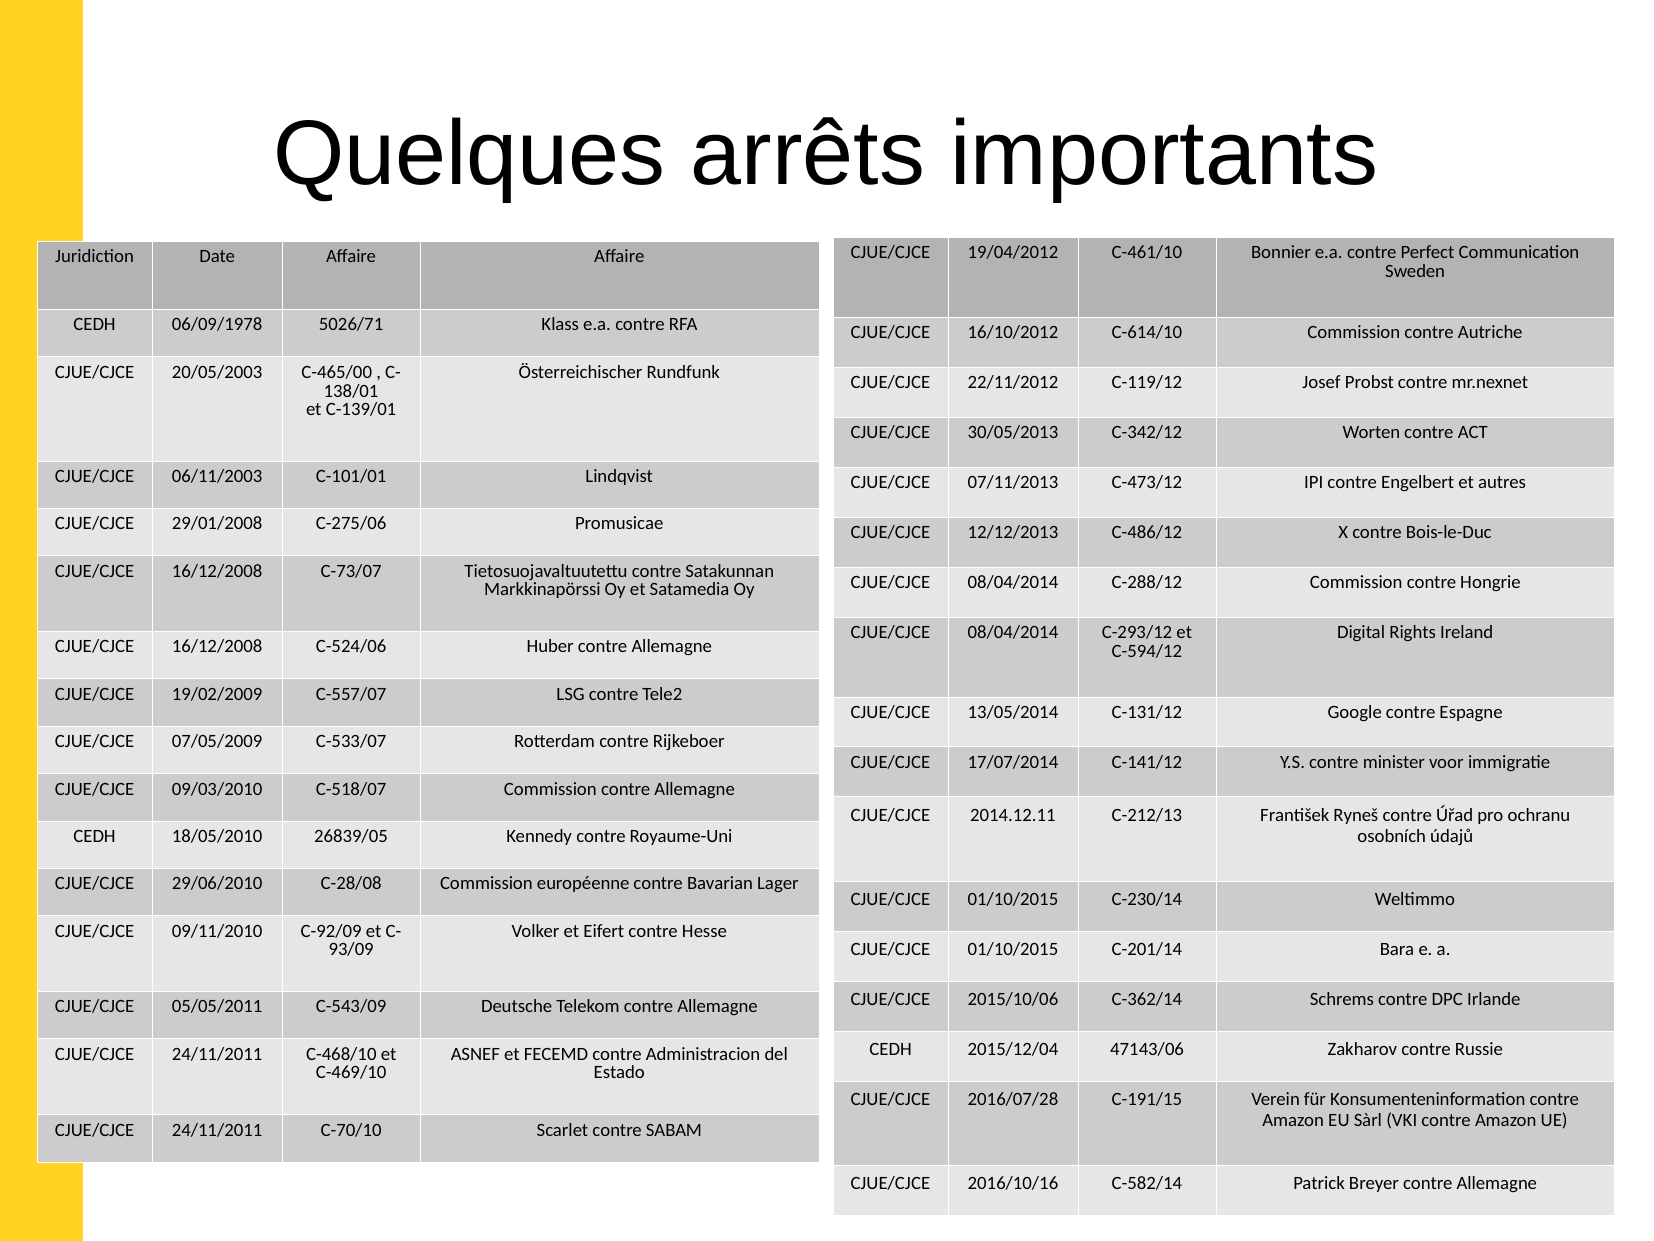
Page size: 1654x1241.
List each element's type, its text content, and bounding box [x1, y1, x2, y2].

table_cell C-465/00 , C-138/01 et C-139/01 [283, 357, 420, 461]
table_cell CJUE/CJCE [38, 509, 152, 555]
table_cell 22/11/2012 [949, 368, 1078, 417]
table_cell C-362/14 [1079, 982, 1216, 1031]
table_cell CJUE/CJCE [834, 882, 948, 931]
table_cell C-141/12 [1079, 747, 1216, 796]
table_cell LSG contre Tele2 [421, 679, 819, 726]
table_cell CJUE/CJCE [834, 468, 948, 517]
table_cell C-275/06 [283, 509, 420, 555]
table_cell 2016/10/16 [949, 1166, 1078, 1215]
table_header Juridiction [38, 242, 152, 309]
table_cell CJUE/CJCE [38, 1039, 152, 1114]
table_cell CJUE/CJCE [38, 992, 152, 1038]
table_cell Y.S. contre minister voor immigratie [1217, 747, 1614, 796]
table_cell Tietosuojavaltuutettu contre Satakunnan Markkinapörssi Oy et Satamedia Oy [421, 556, 819, 631]
table_cell 2015/12/04 [949, 1032, 1078, 1081]
table_cell 17/07/2014 [949, 747, 1078, 796]
table_cell C-212/13 [1079, 797, 1216, 881]
table_cell Josef Probst contre mr.nexnet [1217, 368, 1614, 417]
table_cell CJUE/CJCE [834, 568, 948, 617]
table_cell C-119/12 [1079, 368, 1216, 417]
table_cell 09/03/2010 [153, 774, 282, 821]
table_cell Schrems contre DPC Irlande [1217, 982, 1614, 1031]
table_cell C-293/12 et C-594/12 [1079, 618, 1216, 697]
table_cell Verein für Konsumenteninformation contre Amazon EU Sàrl (VKI contre Amazon UE) [1217, 1082, 1614, 1165]
table_cell Zakharov contre Russie [1217, 1032, 1614, 1081]
table_cell 5026/71 [283, 310, 420, 356]
table_cell CJUE/CJCE [38, 916, 152, 991]
table_cell CJUE/CJCE [834, 318, 948, 367]
table_cell Weltimmo [1217, 882, 1614, 931]
table_cell Commission contre Autriche [1217, 318, 1614, 367]
title Quelques arrêts importants [83, 49, 1571, 257]
table_cell C-101/01 [283, 462, 420, 508]
table_cell Klass e.a. contre RFA [421, 310, 819, 356]
table_cell Commission contre Hongrie [1217, 568, 1614, 617]
table_cell Commission contre Allemagne [421, 774, 819, 821]
table_cell 26839/05 [283, 822, 420, 868]
table_cell Volker et Eifert contre Hesse [421, 916, 819, 991]
table_cell IPI contre Engelbert et autres [1217, 468, 1614, 517]
table_cell CJUE/CJCE [38, 632, 152, 678]
table_cell Digital Rights Ireland [1217, 618, 1614, 697]
table_cell CJUE/CJCE [834, 747, 948, 796]
table_cell Scarlet contre SABAM [421, 1115, 819, 1162]
table_cell Patrick Breyer contre Allemagne [1217, 1166, 1614, 1215]
table_cell CJUE/CJCE [834, 797, 948, 881]
table_cell Bara e. a. [1217, 932, 1614, 981]
table_cell 2014.12.11 [949, 797, 1078, 881]
table_cell 24/11/2011 [153, 1115, 282, 1162]
table_cell František Ryneš contre Úřad pro ochranu osobních údajů [1217, 797, 1614, 881]
table_cell Promusicae [421, 509, 819, 555]
table_cell C-92/09 et C-93/09 [283, 916, 420, 991]
table_header C-461/10 [1079, 238, 1216, 317]
table_cell CEDH [38, 310, 152, 356]
table_cell Lindqvist [421, 462, 819, 508]
table_cell C-73/07 [283, 556, 420, 631]
table_cell C-533/07 [283, 727, 420, 773]
table_cell 18/05/2010 [153, 822, 282, 868]
table_header Date [153, 242, 282, 309]
table_cell Google contre Espagne [1217, 698, 1614, 746]
table_cell 19/02/2009 [153, 679, 282, 726]
table_cell 01/10/2015 [949, 932, 1078, 981]
text_box [0, 0, 83, 1241]
table_cell CJUE/CJCE [834, 618, 948, 697]
table_cell Österreichischer Rundfunk [421, 357, 819, 461]
table_cell 07/05/2009 [153, 727, 282, 773]
table_cell CJUE/CJCE [38, 774, 152, 821]
table_cell C-191/15 [1079, 1082, 1216, 1165]
table_cell CJUE/CJCE [834, 982, 948, 1031]
table_cell 47143/06 [1079, 1032, 1216, 1081]
table_cell CJUE/CJCE [834, 418, 948, 467]
table_cell C-28/08 [283, 869, 420, 915]
table_cell C-131/12 [1079, 698, 1216, 746]
table_cell C-614/10 [1079, 318, 1216, 367]
table_cell 24/11/2011 [153, 1039, 282, 1114]
table_header 19/04/2012 [949, 238, 1078, 317]
table_cell Rotterdam contre Rijkeboer [421, 727, 819, 773]
table_cell 20/05/2003 [153, 357, 282, 461]
table_cell CEDH [834, 1032, 948, 1081]
table_cell Commission européenne contre Bavarian Lager [421, 869, 819, 915]
table_cell C-473/12 [1079, 468, 1216, 517]
table_cell C-201/14 [1079, 932, 1216, 981]
table_cell CJUE/CJCE [38, 462, 152, 508]
table_cell 06/11/2003 [153, 462, 282, 508]
table_cell 06/09/1978 [153, 310, 282, 356]
table_cell 12/12/2013 [949, 518, 1078, 567]
table_cell C-70/10 [283, 1115, 420, 1162]
table_cell C-486/12 [1079, 518, 1216, 567]
table_cell CJUE/CJCE [38, 727, 152, 773]
table_cell C-524/06 [283, 632, 420, 678]
table_cell CJUE/CJCE [834, 1082, 948, 1165]
table_cell 09/11/2010 [153, 916, 282, 991]
table_cell CJUE/CJCE [38, 679, 152, 726]
table_cell 2015/10/06 [949, 982, 1078, 1031]
table_cell 30/05/2013 [949, 418, 1078, 467]
table_cell 16/10/2012 [949, 318, 1078, 367]
table_cell CJUE/CJCE [834, 368, 948, 417]
table_cell 16/12/2008 [153, 632, 282, 678]
table_cell C-582/14 [1079, 1166, 1216, 1215]
table_header Affaire [421, 242, 819, 309]
table_cell 01/10/2015 [949, 882, 1078, 931]
table_cell C-342/12 [1079, 418, 1216, 467]
table_cell C-288/12 [1079, 568, 1216, 617]
table_cell CJUE/CJCE [834, 698, 948, 746]
table_cell 2016/07/28 [949, 1082, 1078, 1165]
table_cell CJUE/CJCE [834, 518, 948, 567]
table_cell 29/06/2010 [153, 869, 282, 915]
table_cell Worten contre ACT [1217, 418, 1614, 467]
table_cell CJUE/CJCE [834, 932, 948, 981]
table_cell X contre Bois-le-Duc [1217, 518, 1614, 567]
table_cell CJUE/CJCE [38, 1115, 152, 1162]
table_header Affaire [283, 242, 420, 309]
table_cell 16/12/2008 [153, 556, 282, 631]
table_cell 29/01/2008 [153, 509, 282, 555]
table_cell 07/11/2013 [949, 468, 1078, 517]
table_cell 05/05/2011 [153, 992, 282, 1038]
table_cell CJUE/CJCE [38, 556, 152, 631]
table_cell C-230/14 [1079, 882, 1216, 931]
table_cell C-557/07 [283, 679, 420, 726]
table_cell CEDH [38, 822, 152, 868]
table_cell CJUE/CJCE [834, 1166, 948, 1215]
table_cell C-543/09 [283, 992, 420, 1038]
table_cell Deutsche Telekom contre Allemagne [421, 992, 819, 1038]
table_header CJUE/CJCE [834, 238, 948, 317]
table_cell C-468/10 et C-469/10 [283, 1039, 420, 1114]
table_cell ASNEF et FECEMD contre Administracion del Estado [421, 1039, 819, 1114]
table_cell 13/05/2014 [949, 698, 1078, 746]
table_cell C-518/07 [283, 774, 420, 821]
table_cell Kennedy contre Royaume-Uni [421, 822, 819, 868]
table_cell 08/04/2014 [949, 568, 1078, 617]
table_cell Huber contre Allemagne [421, 632, 819, 678]
table_cell CJUE/CJCE [38, 357, 152, 461]
table_cell 08/04/2014 [949, 618, 1078, 697]
table_header Bonnier e.a. contre Perfect Communication Sweden [1217, 238, 1614, 317]
table_cell CJUE/CJCE [38, 869, 152, 915]
